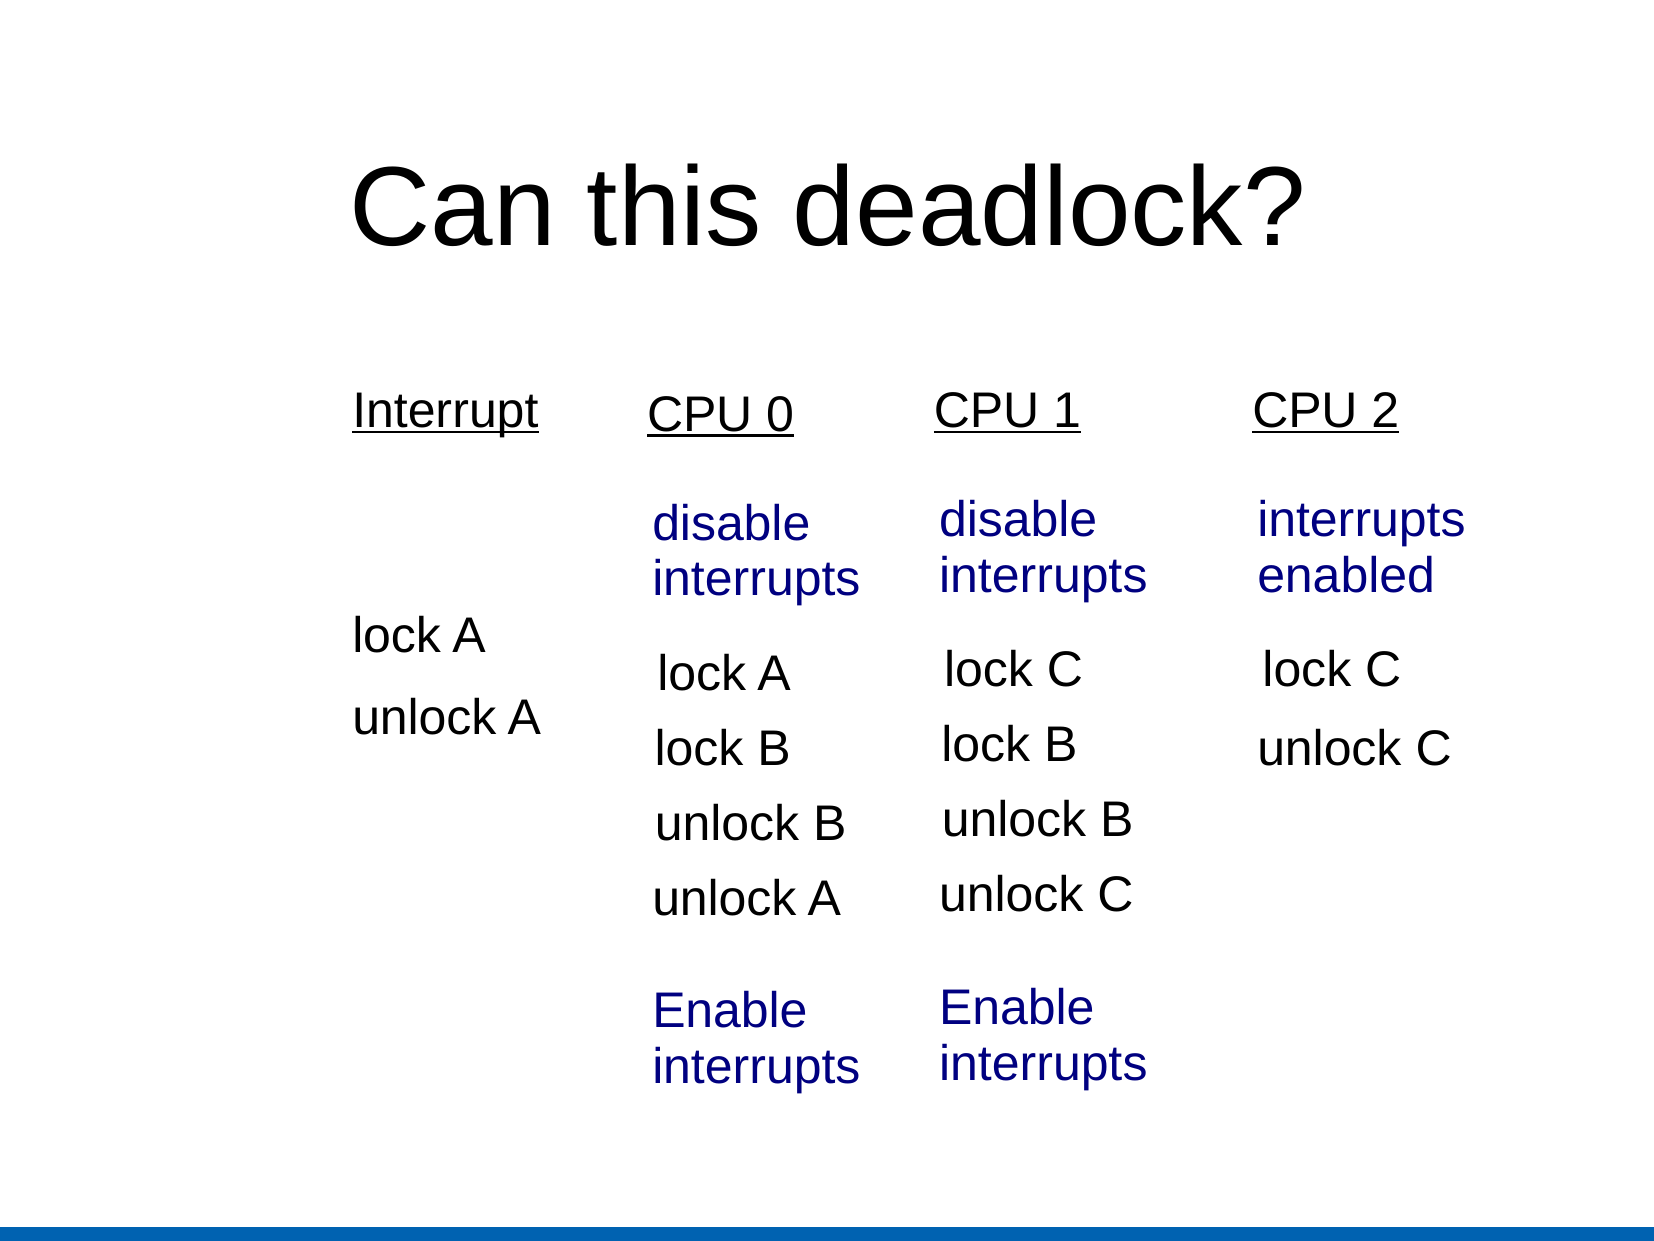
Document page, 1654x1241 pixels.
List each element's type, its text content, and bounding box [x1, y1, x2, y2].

text_box unlock B [927, 784, 1149, 856]
title Can this deadlock? [121, 110, 1534, 303]
text_box Enable interrupts [924, 971, 1163, 1098]
text_box lock A [642, 637, 806, 709]
text_box lock A [337, 600, 501, 672]
text_box lock B [926, 709, 1093, 785]
text_box CPU 2 [1237, 375, 1415, 447]
text_box lock C [929, 634, 1098, 706]
text_box CPU 1 [919, 375, 1096, 447]
text_box unlock A [337, 681, 557, 753]
text_box disable interrupts [924, 484, 1163, 611]
text_box unlock B [640, 787, 862, 859]
text_box unlock A [637, 862, 857, 938]
text_box Interrupt [337, 375, 554, 447]
text_box lock C [1247, 634, 1417, 706]
text_box unlock C [924, 859, 1149, 935]
text_box disable interrupts [637, 487, 876, 614]
text_box lock B [639, 712, 806, 788]
text_box unlock C [1242, 712, 1467, 788]
text_box interrupts enabled [1242, 484, 1481, 611]
text_box Enable interrupts [637, 975, 876, 1102]
text_box CPU 0 [632, 378, 810, 450]
